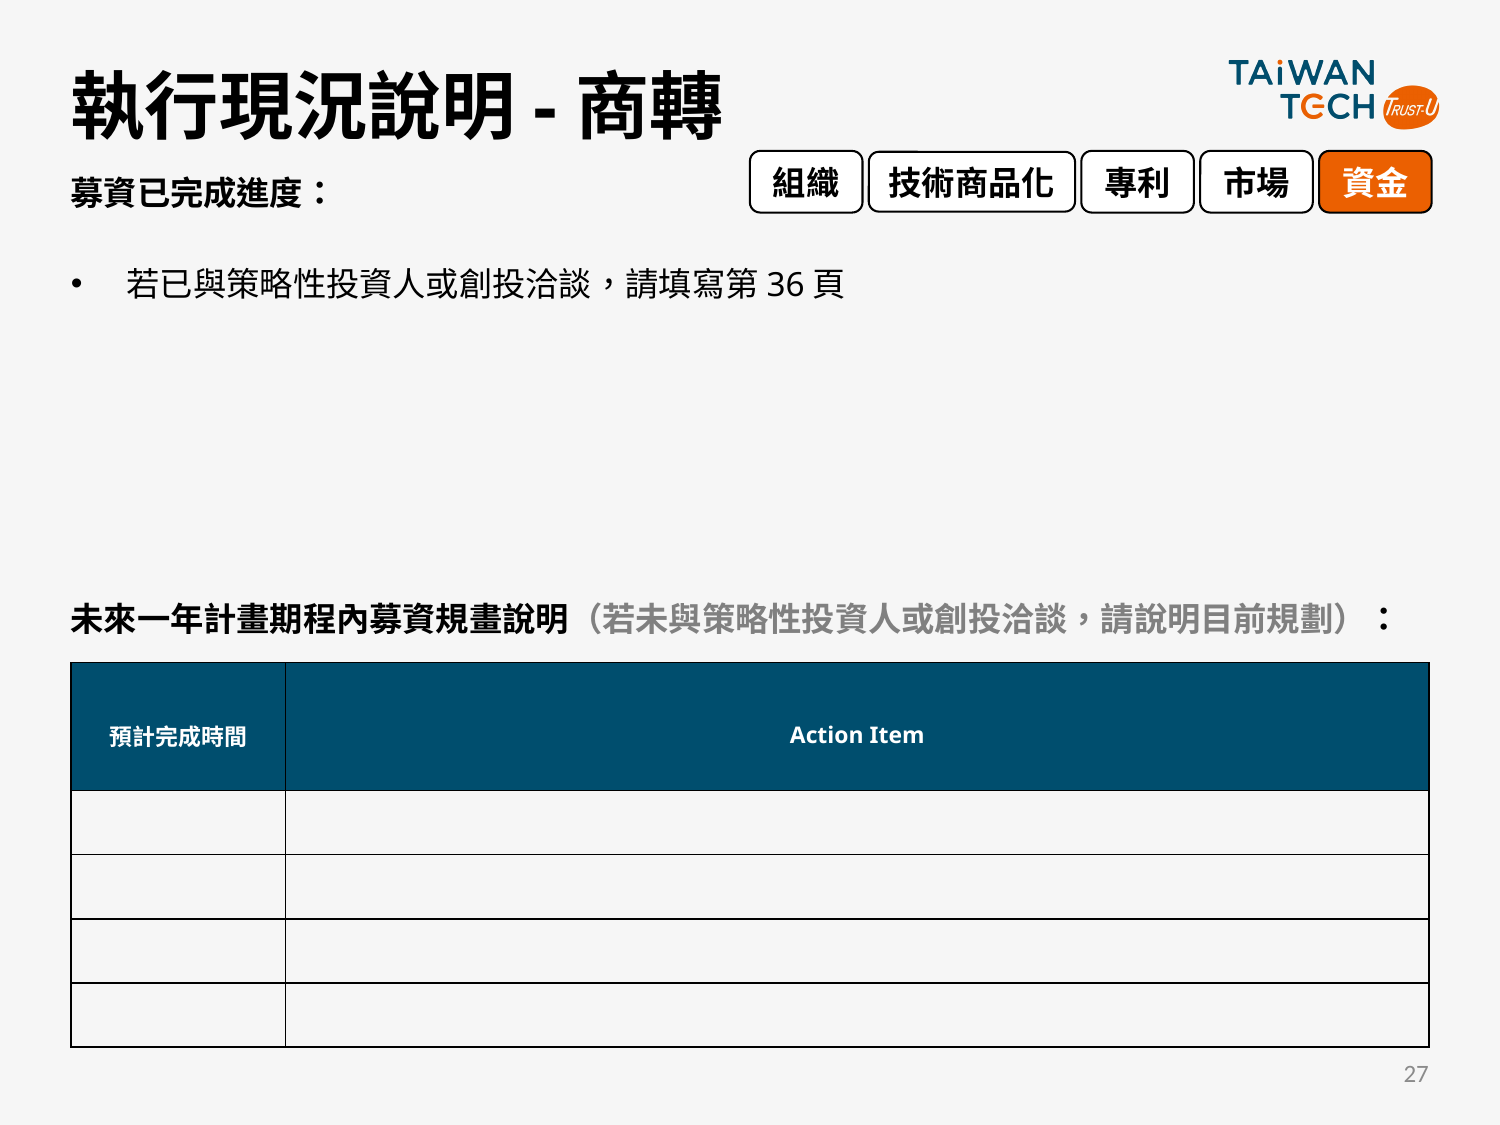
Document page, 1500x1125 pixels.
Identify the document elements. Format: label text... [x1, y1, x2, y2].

slide_number <編號> [1106, 1042, 1445, 1103]
table_cell [72, 984, 285, 1046]
table_cell [286, 791, 1428, 854]
table_cell [286, 920, 1428, 982]
table_header Action Item [286, 663, 1428, 790]
text_box 募資已完成進度： [55, 164, 1476, 220]
text_box 市場 [1200, 150, 1313, 164]
text_box 未來一年計畫期程內募資規畫說明（若未與策略性投資人或創投洽談，請說明目前規劃）： [55, 591, 1476, 646]
text_box 專利 [1081, 150, 1194, 164]
table_cell [286, 984, 1428, 1046]
text_box 若已與策略性投資人或創投洽談，請填寫第36頁 [55, 236, 1442, 574]
table_header 預計完成時間 [72, 663, 285, 790]
table_cell [72, 791, 285, 854]
table_cell [286, 855, 1428, 918]
table_cell [72, 920, 285, 982]
text_box 資金 [1319, 150, 1432, 164]
table_cell [72, 855, 285, 918]
text_box 技術商品化 [868, 151, 1076, 164]
title 執行現況說明-商轉 [55, 33, 1444, 156]
text_box 組織 [749, 150, 863, 164]
